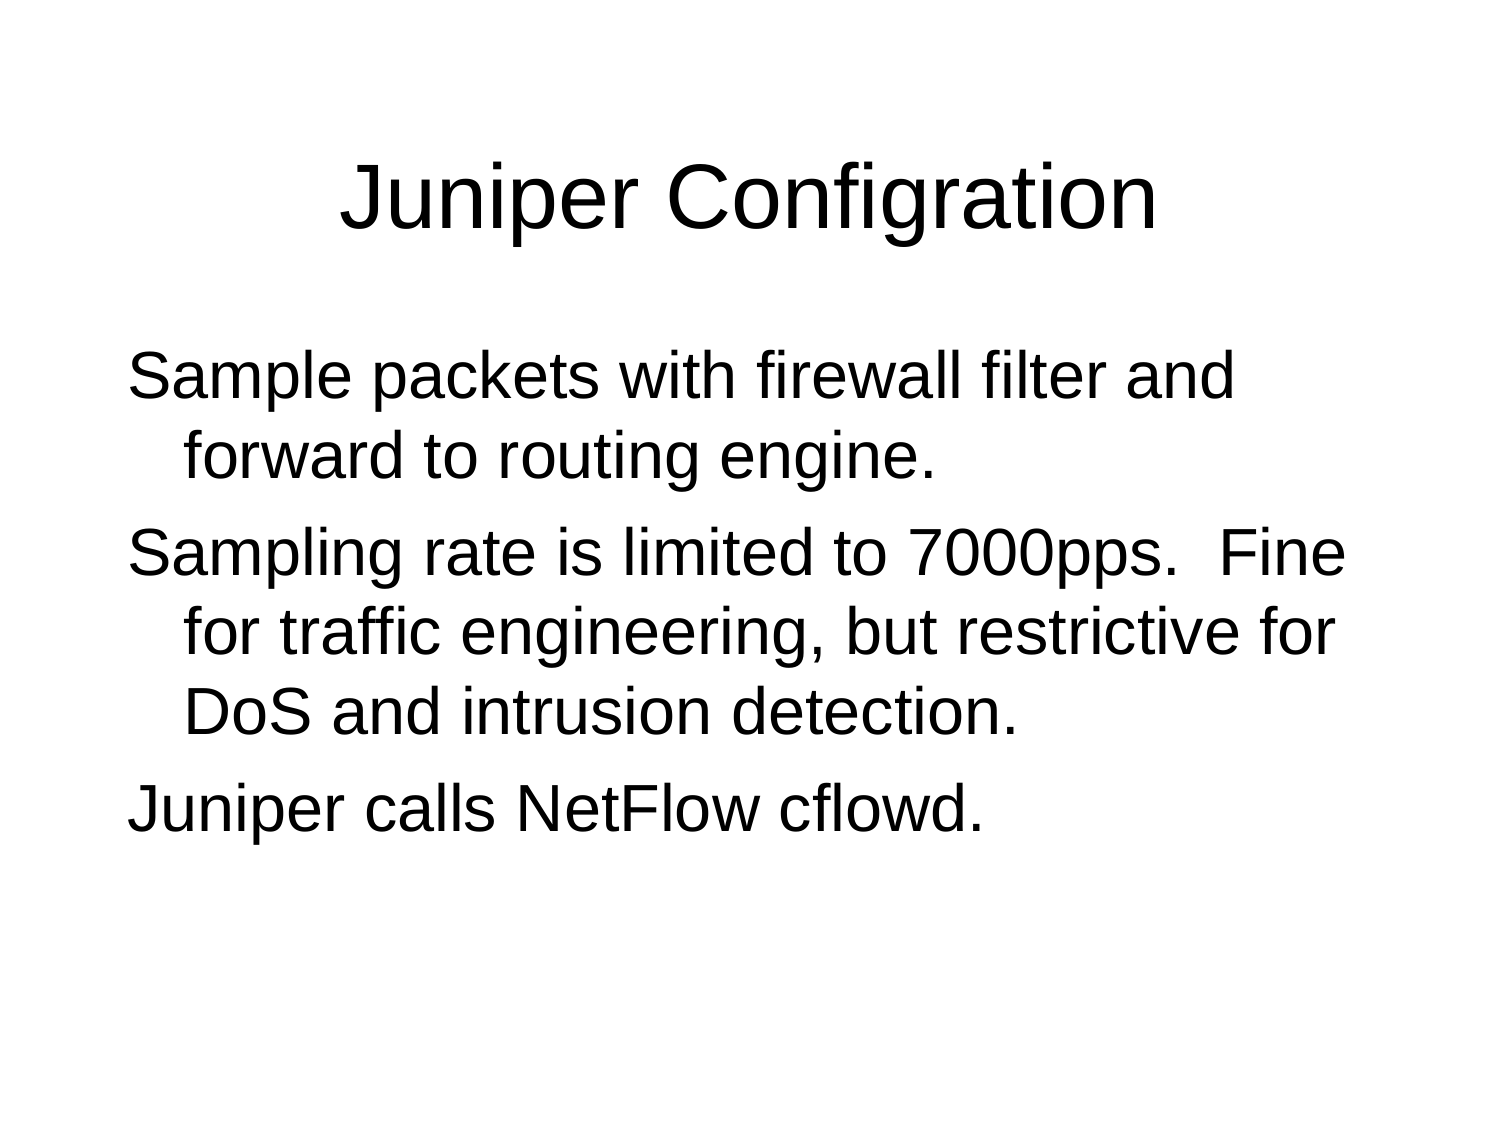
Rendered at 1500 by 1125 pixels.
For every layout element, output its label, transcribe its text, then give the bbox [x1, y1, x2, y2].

list Sample packets with firewall filter and forward to routing engine. Sampling rate is limited to 7000pps. Fine for traffic engineering, but restrictive for DoS and intrusion detection. Juniper calls NetFlow cflowd. [112, 324, 1388, 1000]
title Juniper Configration [112, 99, 1388, 288]
